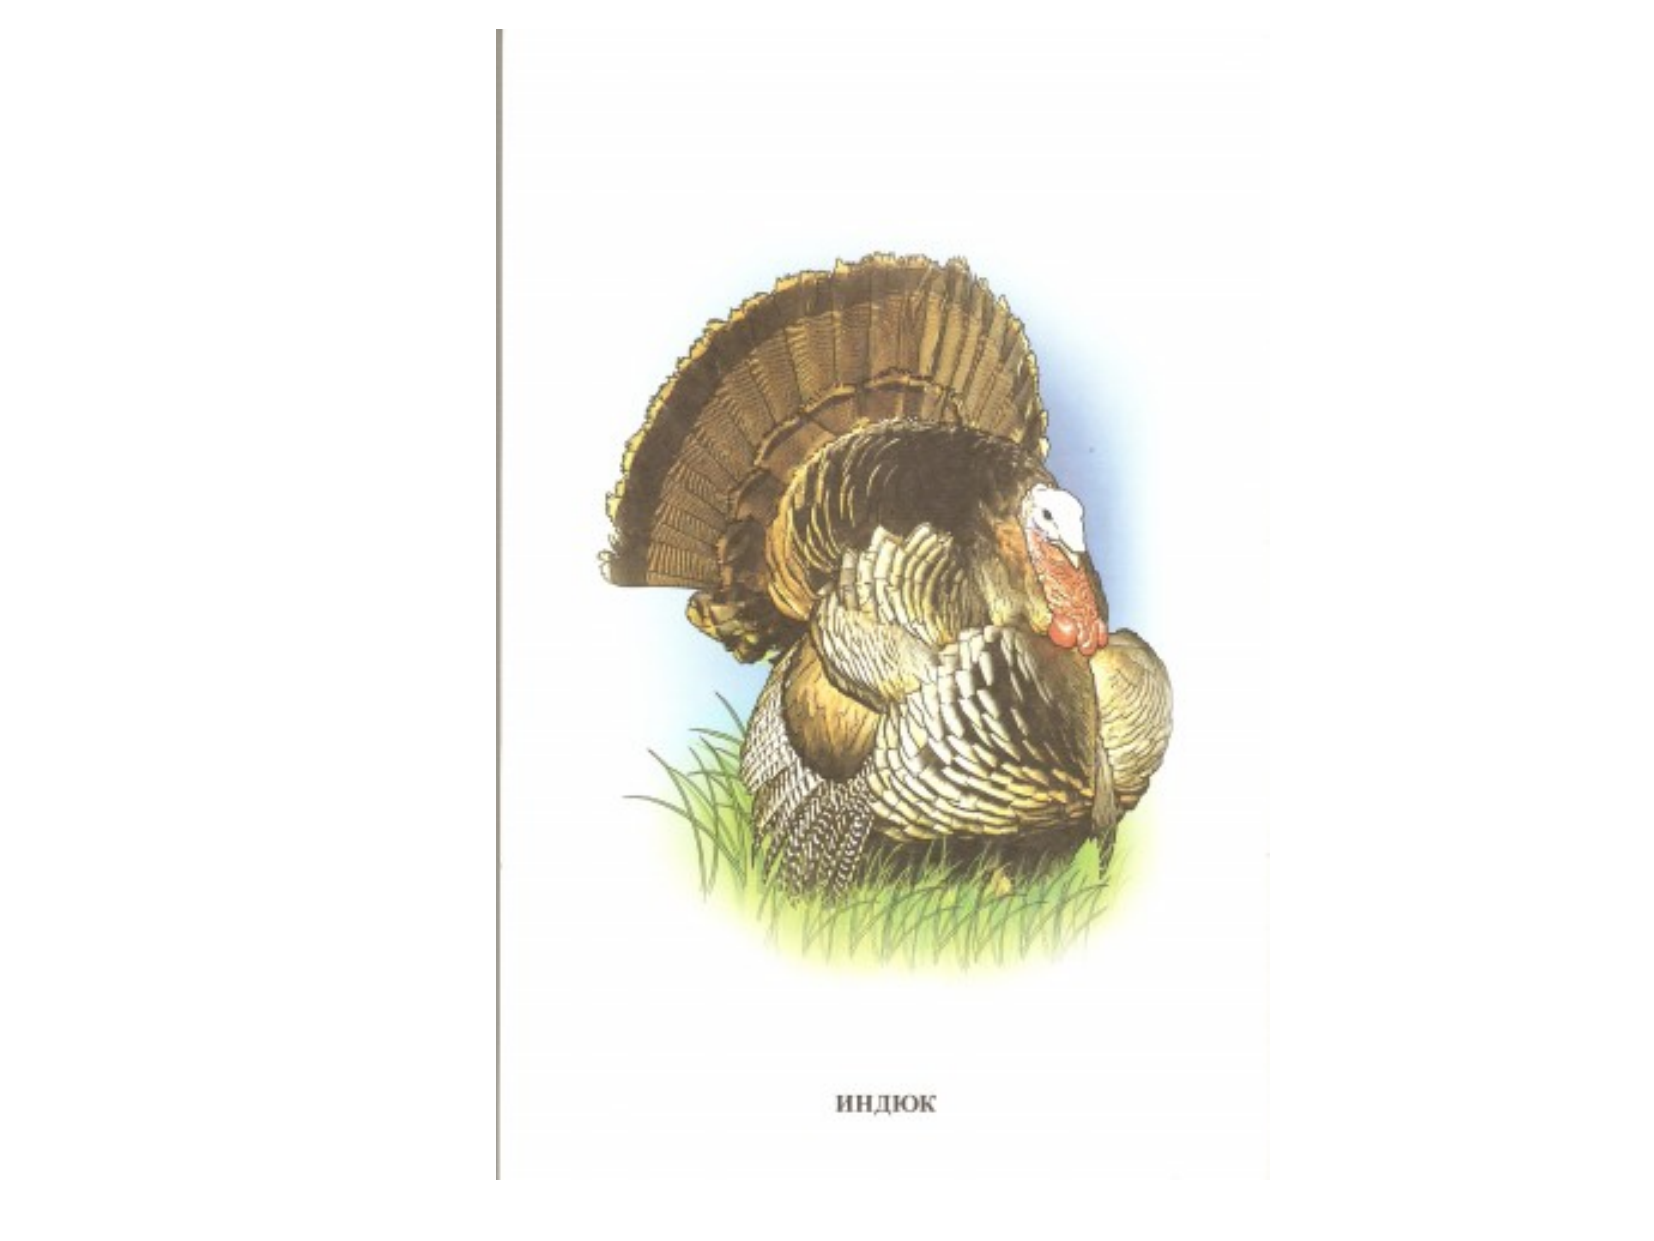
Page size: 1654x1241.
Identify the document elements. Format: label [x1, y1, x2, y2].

picture [496, 29, 1270, 1180]
